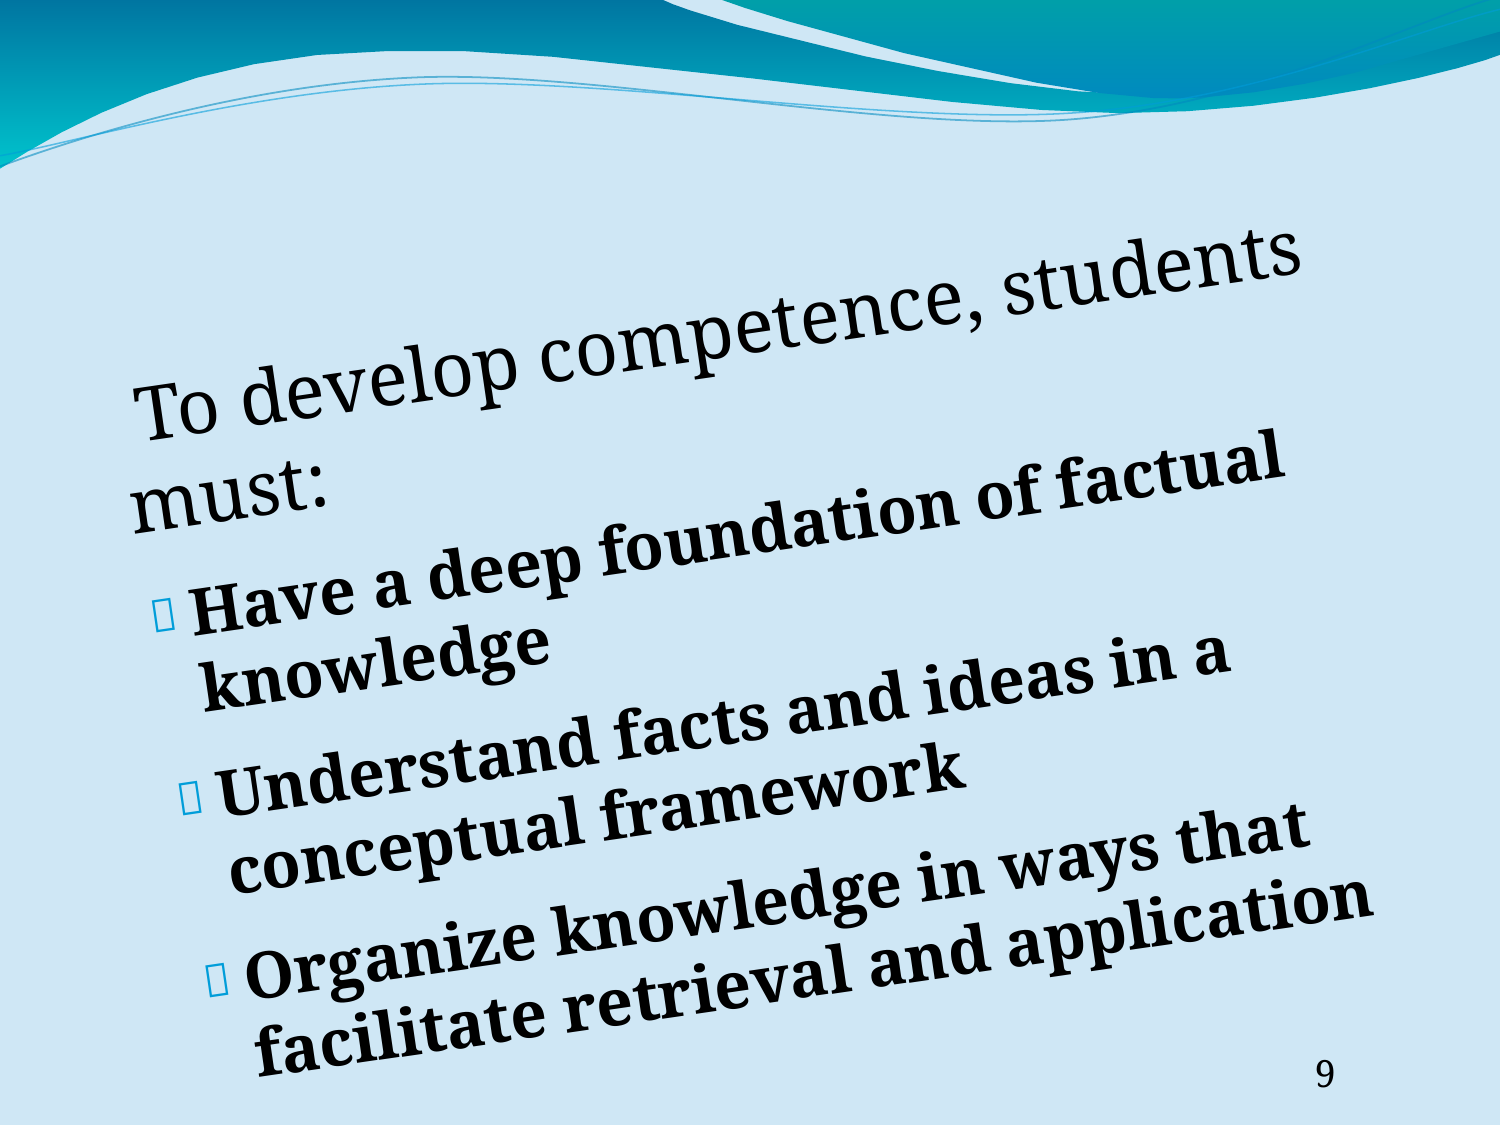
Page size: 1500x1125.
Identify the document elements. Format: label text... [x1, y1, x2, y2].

slide_number <number> [1299, 1042, 1425, 1103]
list To develop competence, students must: Have a deep foundation of factual knowledge Understand facts and ideas in a conceptual framework Organize knowledge in ways that facilitate retrieval and application [0, 176, 1498, 1125]
